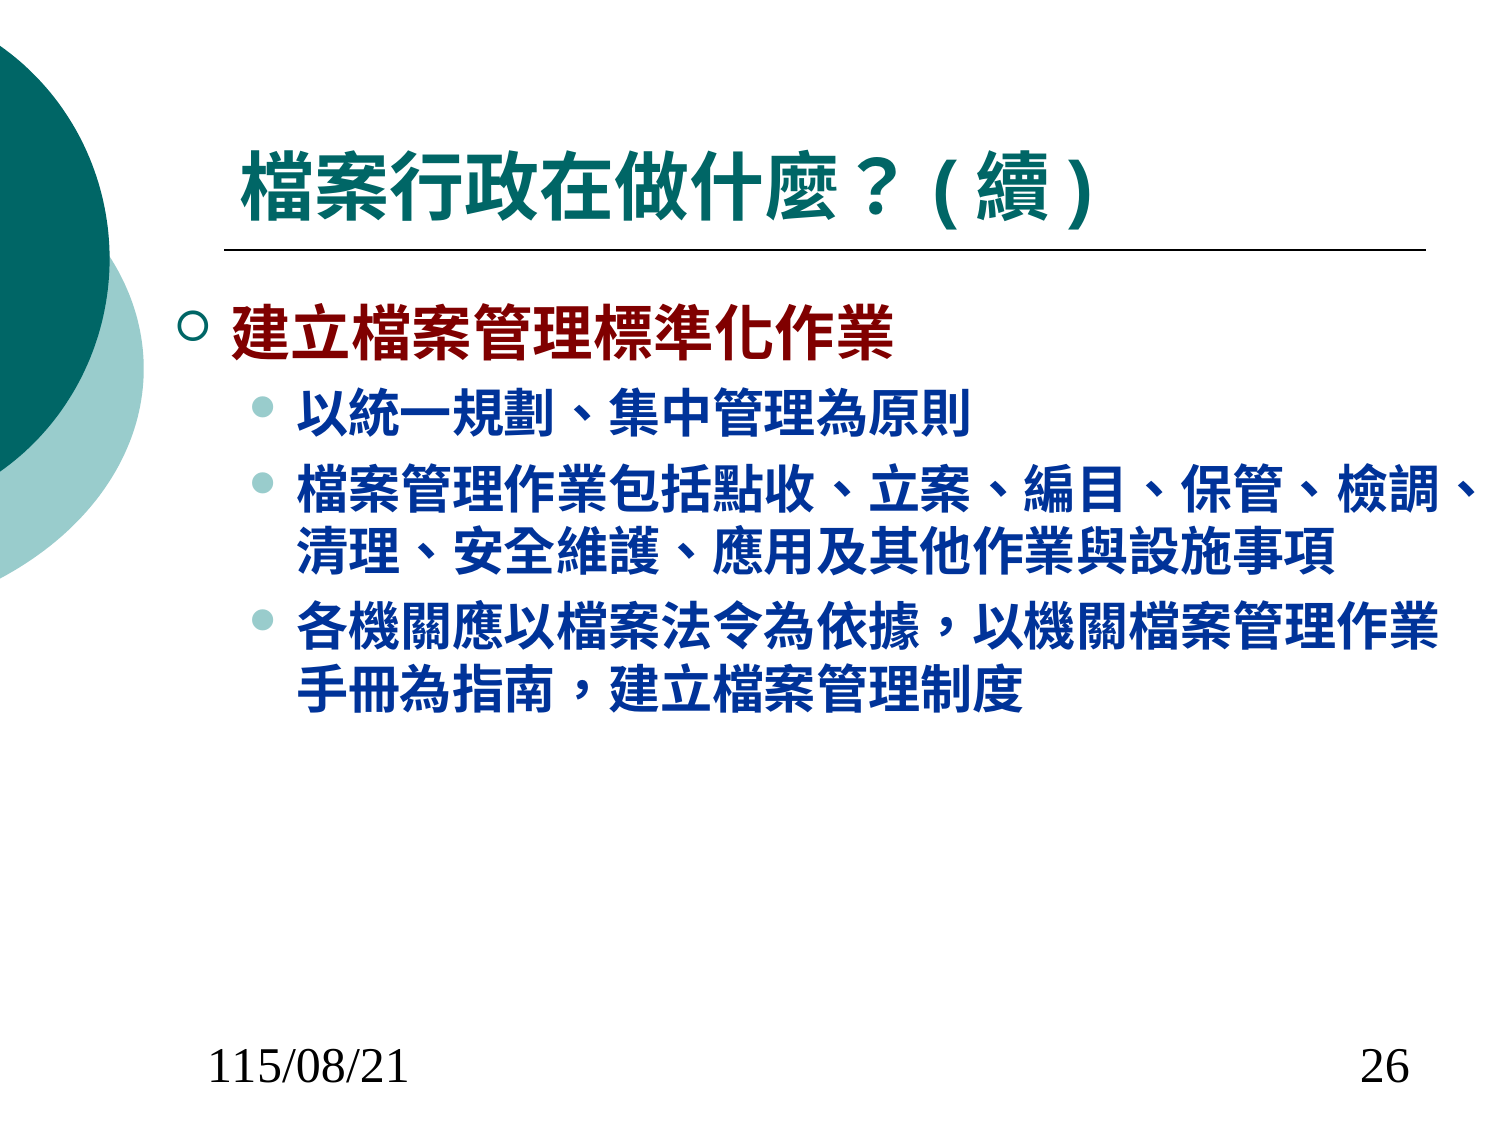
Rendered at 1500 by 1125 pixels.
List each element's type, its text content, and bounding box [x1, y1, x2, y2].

title 檔案行政在做什麼？(續) [224, 49, 1425, 237]
list 建立檔案管理標準化作業 以統一規劃、集中管理為原則 檔案管理作業包括點收、立案、編目、保管、檢調、清理、安全維護、應用及其他作業與設施事項 各機關應以檔案法令為依據，以機關檔案管理作業手冊為指南，建立檔案管理制度 [159, 287, 1463, 1013]
